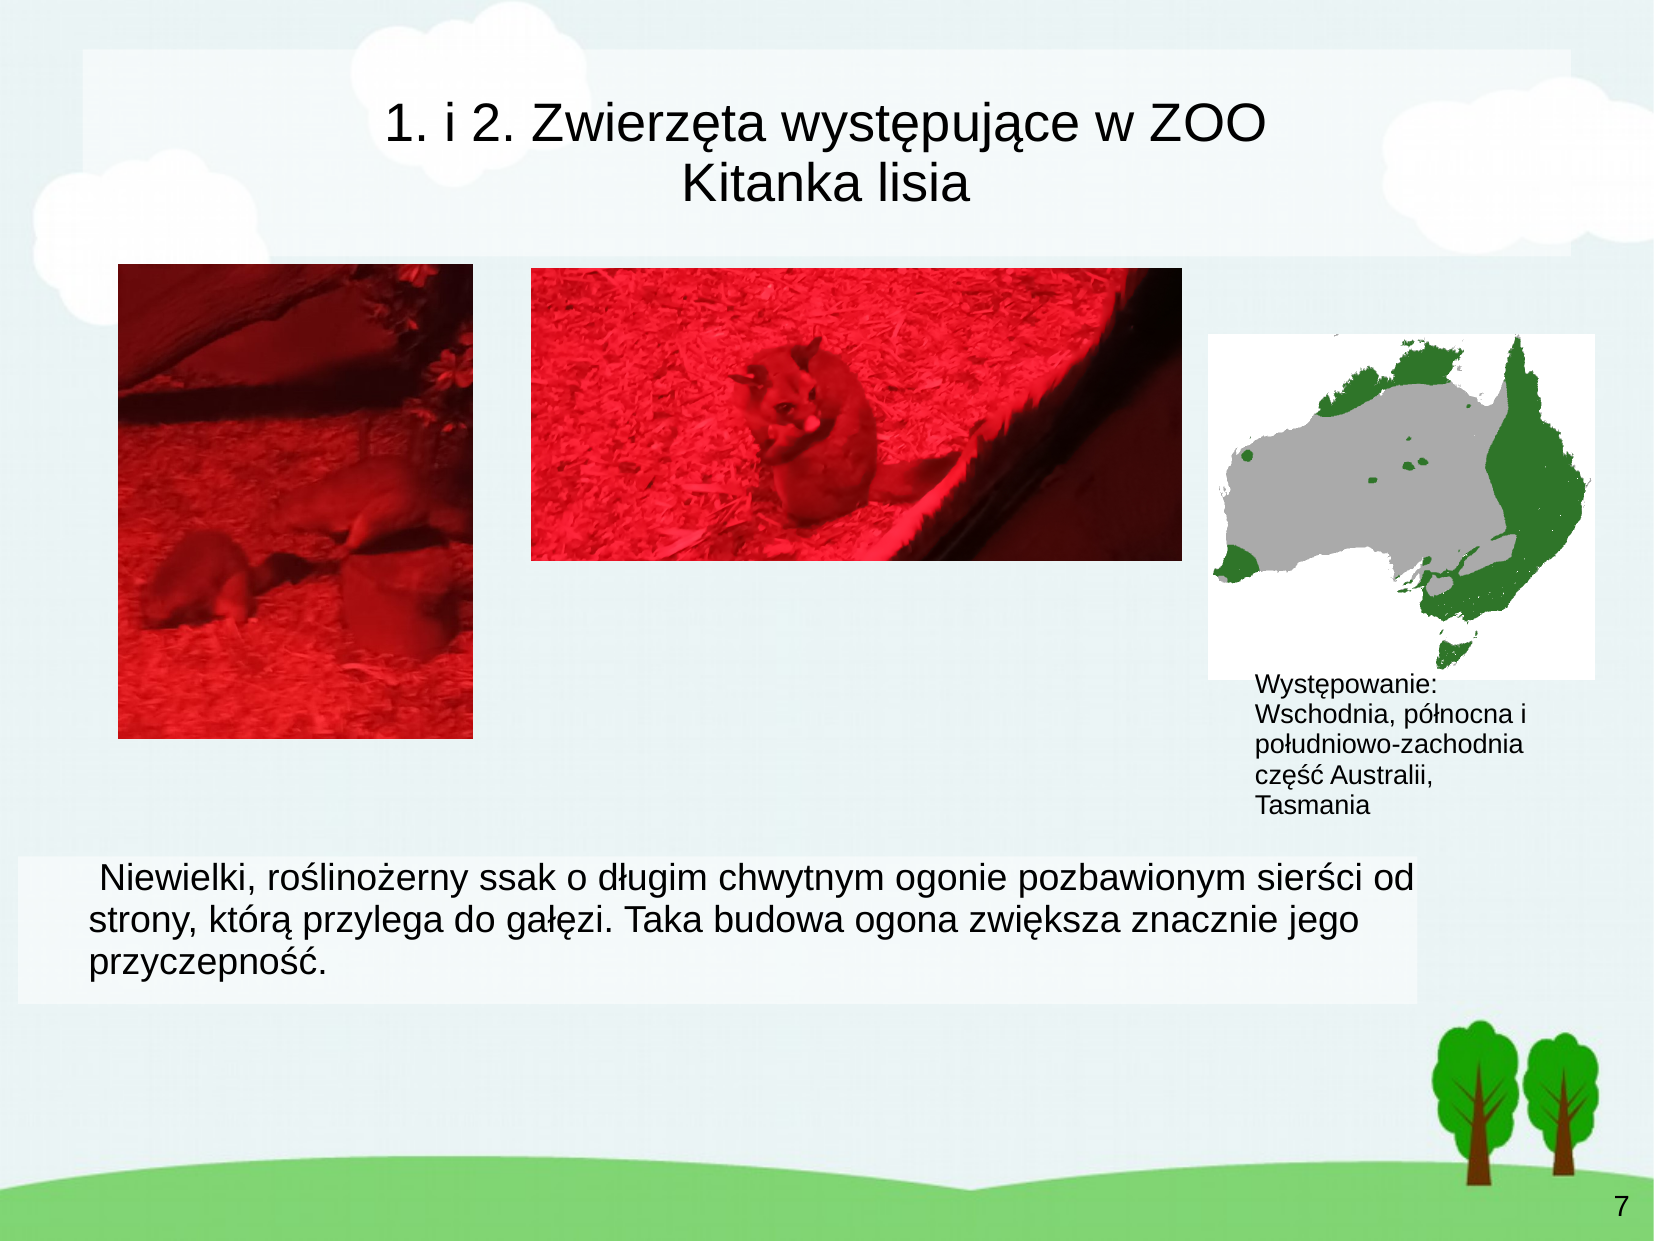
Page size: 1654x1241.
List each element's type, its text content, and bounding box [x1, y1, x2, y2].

picture [0, 0, 1654, 1241]
title 1. i 2. Zwierzęta występujące w ZOO Kitanka lisia [82, 49, 1571, 257]
text_box Występowanie: Wschodnia, północna i południowo-zachodnia część Australii, Tasmania [1240, 661, 1565, 828]
list Niewielki, roślinożerny ssak o długim chwytnym ogonie pozbawionym sierści od strony, którą przylega do gałęzi. Taka budowa ogona zwiększa znacznie jego przyczepność. [17, 856, 1418, 1004]
